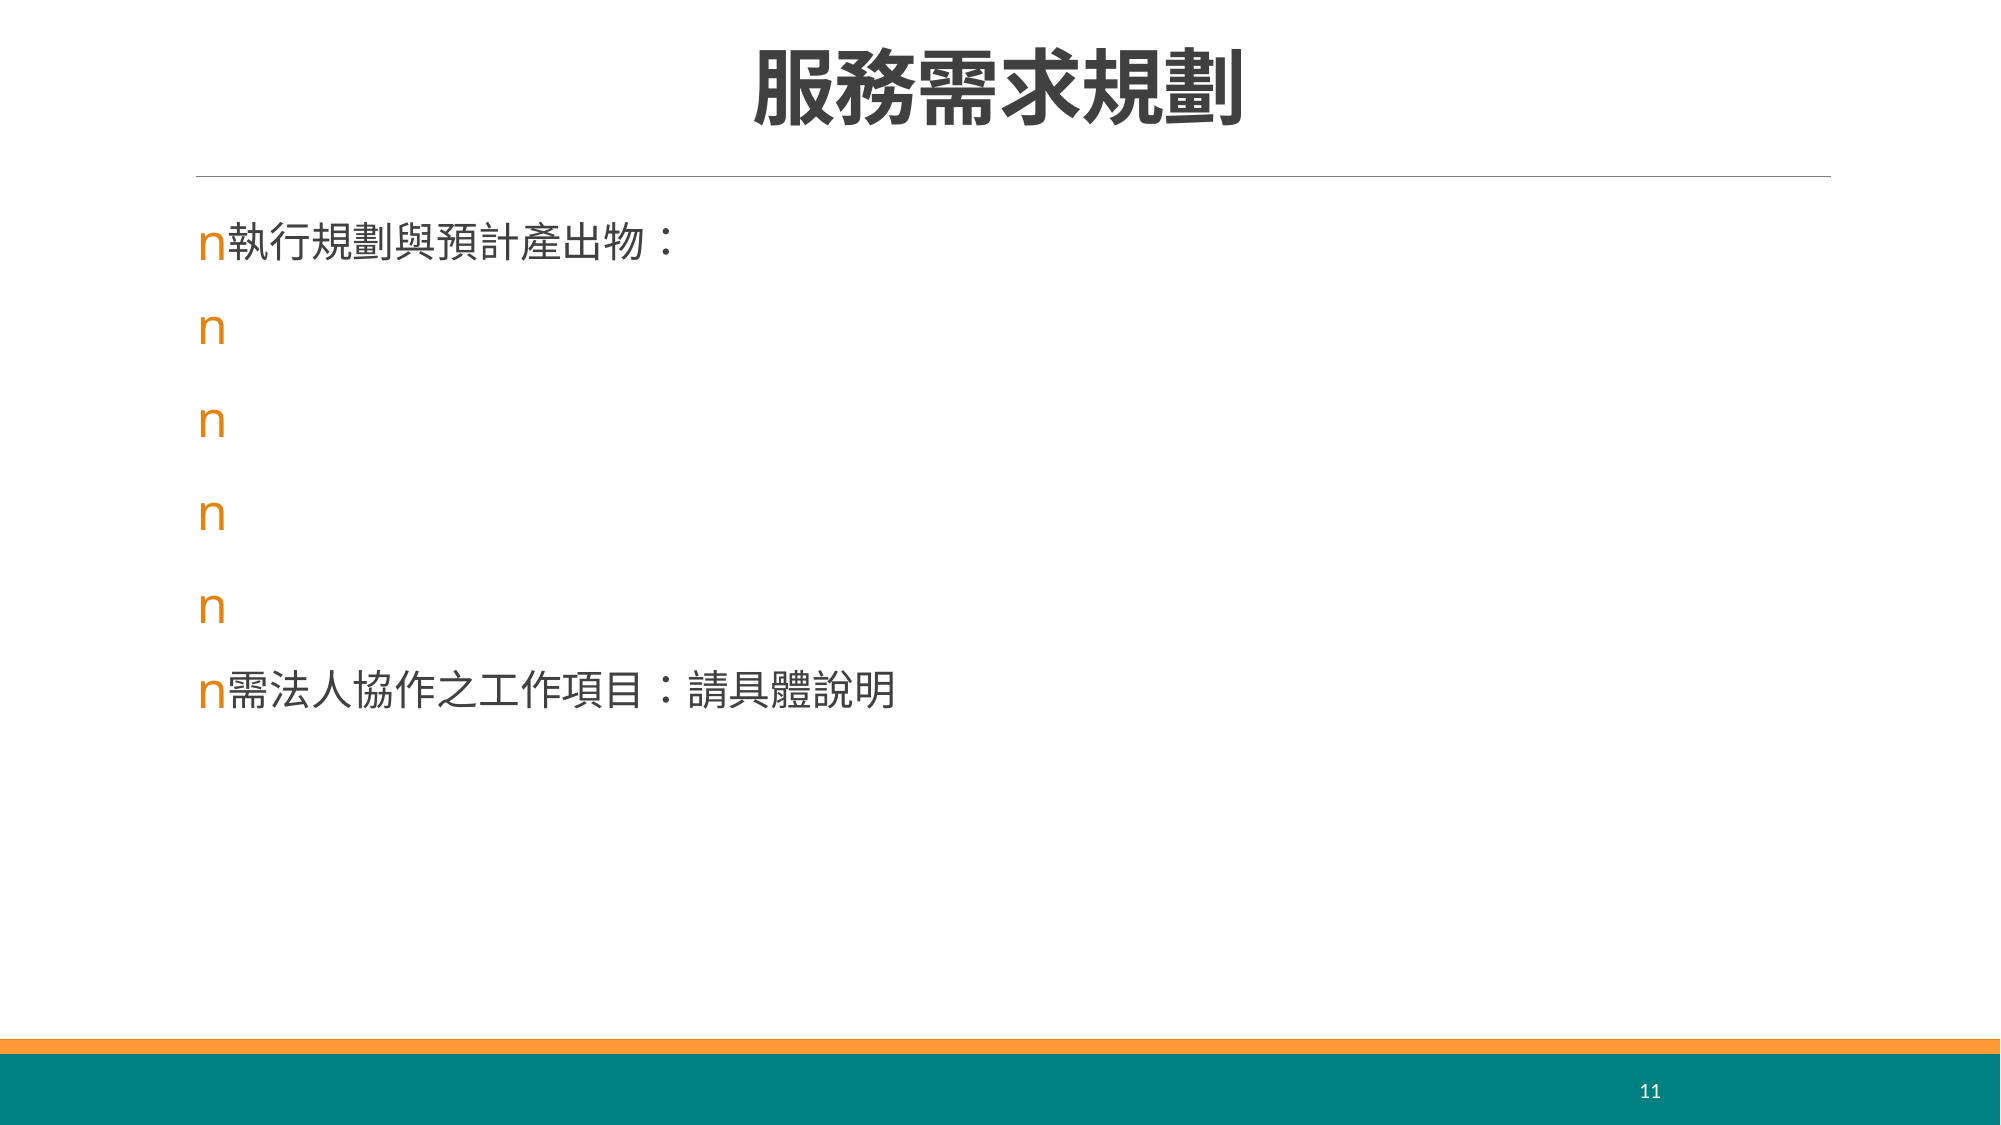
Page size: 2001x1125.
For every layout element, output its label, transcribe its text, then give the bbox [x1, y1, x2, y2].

text_box [1624, 1059, 1840, 1120]
text_box 服務需求規劃 [381, 0, 1619, 144]
list 執行規劃與預計產出物： 需法人協作之工作項目：請具體說明 [196, 208, 1435, 999]
